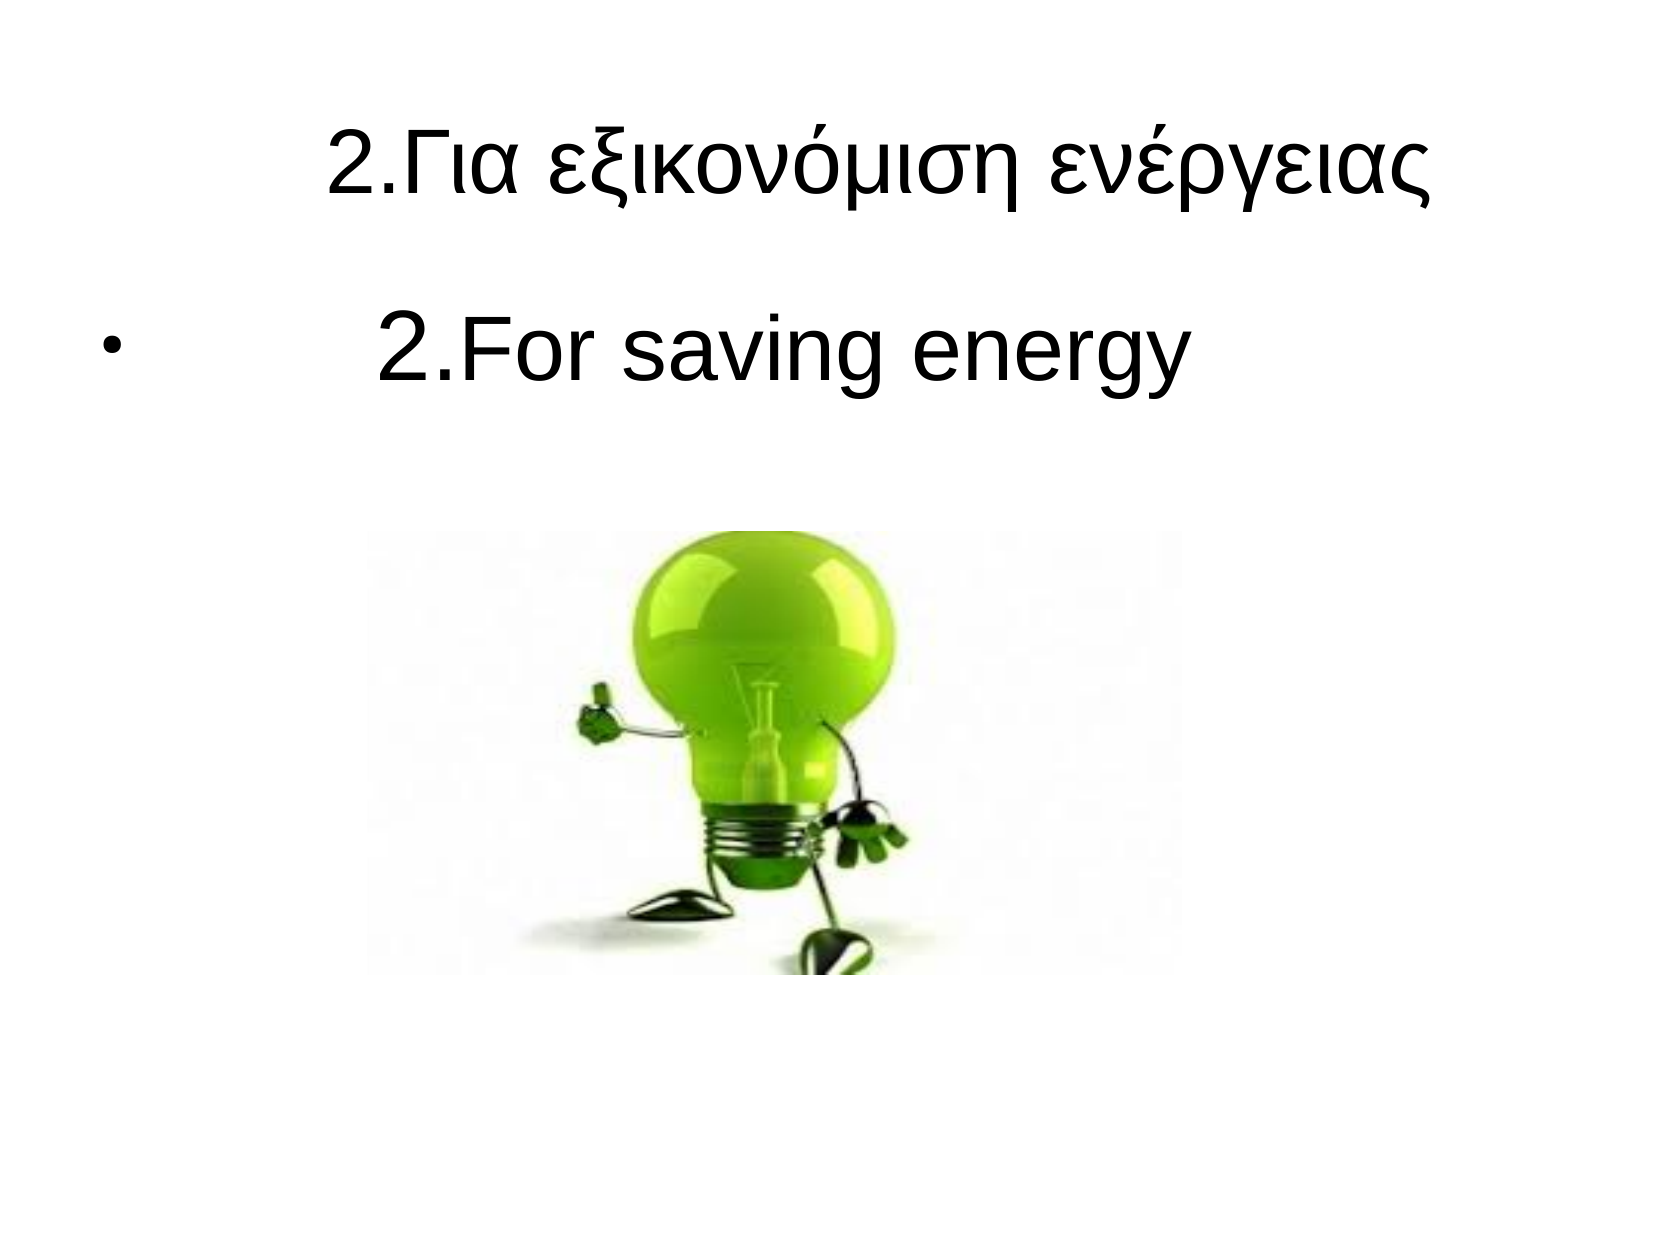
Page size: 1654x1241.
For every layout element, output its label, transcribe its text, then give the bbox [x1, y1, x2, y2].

list 2.For saving energy [82, 290, 1571, 1109]
picture [367, 531, 1182, 975]
title 2.Για εξικονόμιση ενέργειας [135, 58, 1625, 266]
